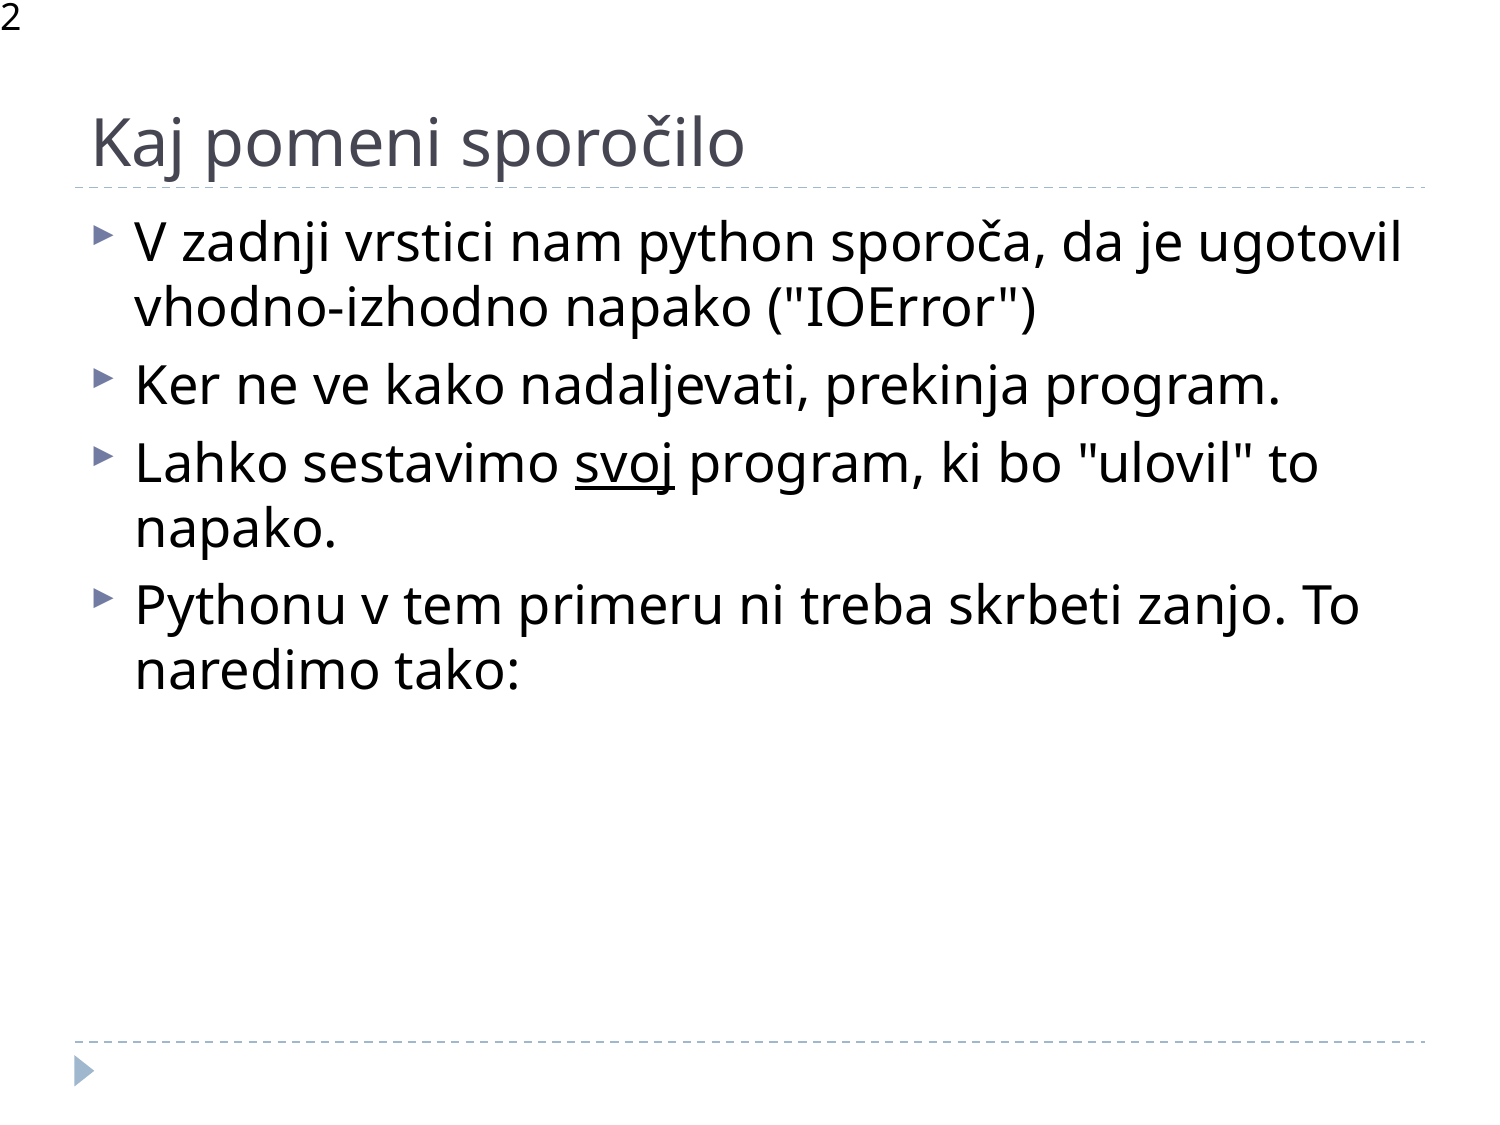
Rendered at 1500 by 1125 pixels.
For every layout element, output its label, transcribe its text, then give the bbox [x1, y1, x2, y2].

list V zadnji vrstici nam python sporoča, da je ugotovil vhodno-izhodno napako ("IOError") Ker ne ve kako nadaljevati, prekinja program. Lahko sestavimo svoj program, ki bo "ulovil" to napako. Pythonu v tem primeru ni treba skrbeti zanjo. To naredimo tako: [75, 200, 1425, 1010]
title Kaj pomeni sporočilo [75, 24, 1425, 188]
